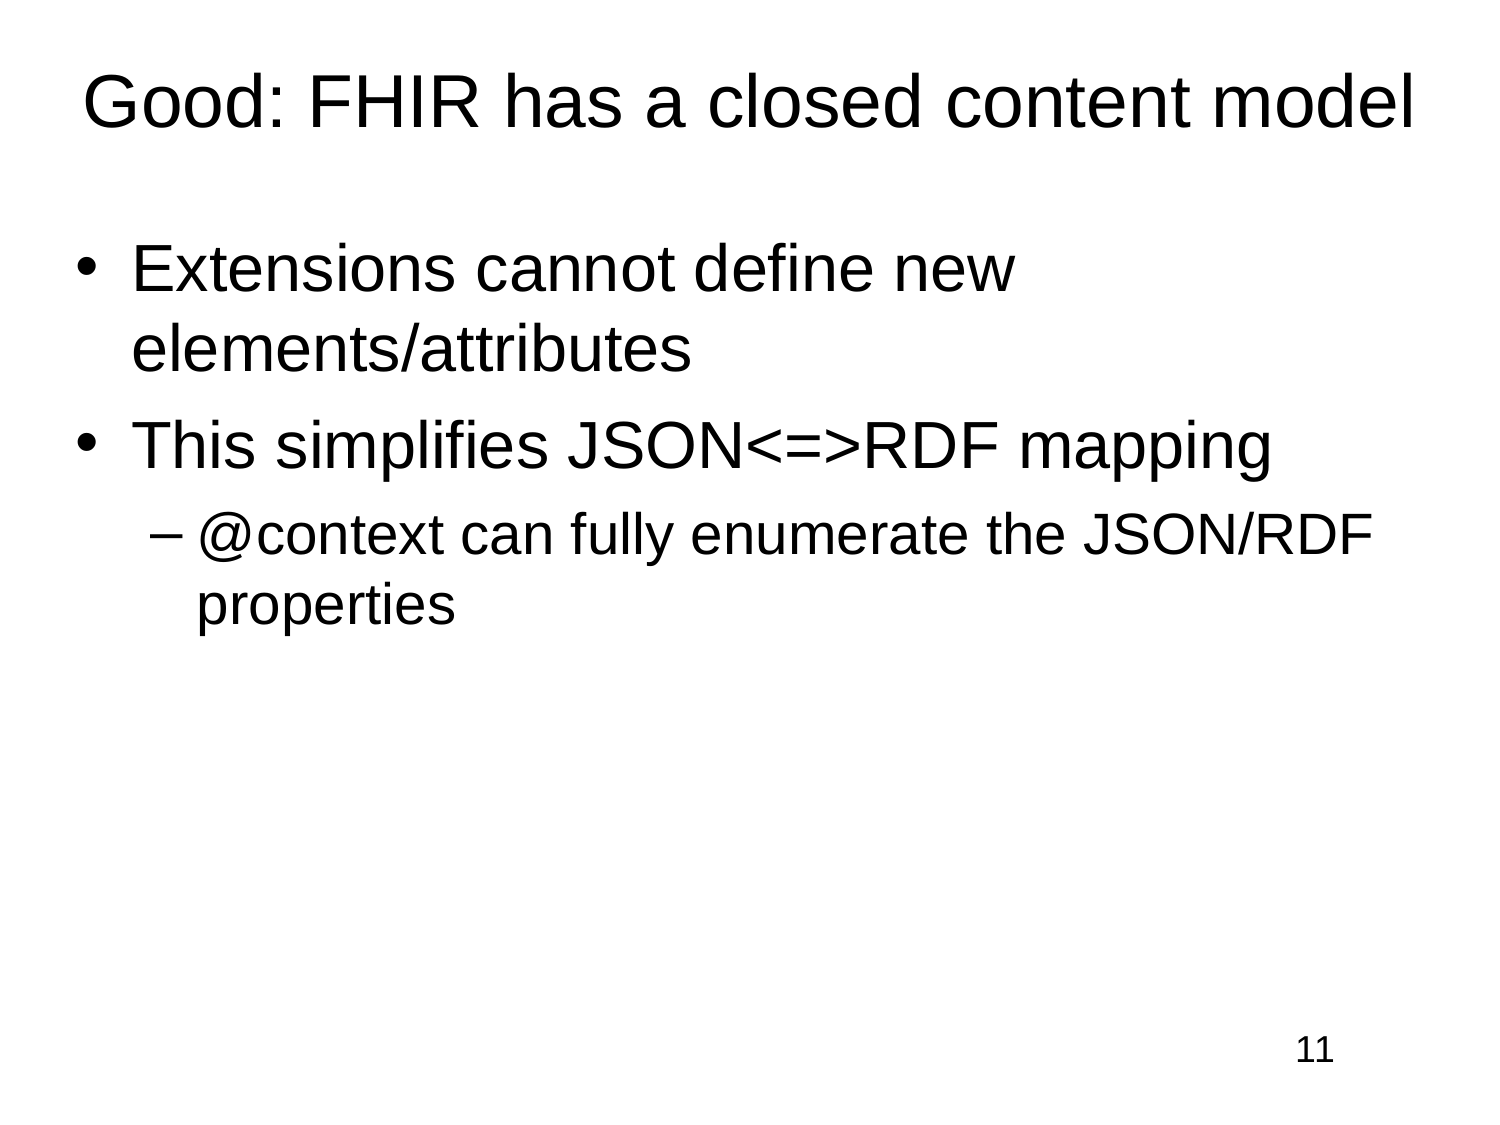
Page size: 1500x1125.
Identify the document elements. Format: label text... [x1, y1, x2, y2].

title Good: FHIR has a closed content model [75, 3, 1425, 192]
list Extensions cannot define new elements/attributes This simplifies JSON<=>RDF mapping @context can fully enumerate the JSON/RDF properties [75, 224, 1426, 878]
